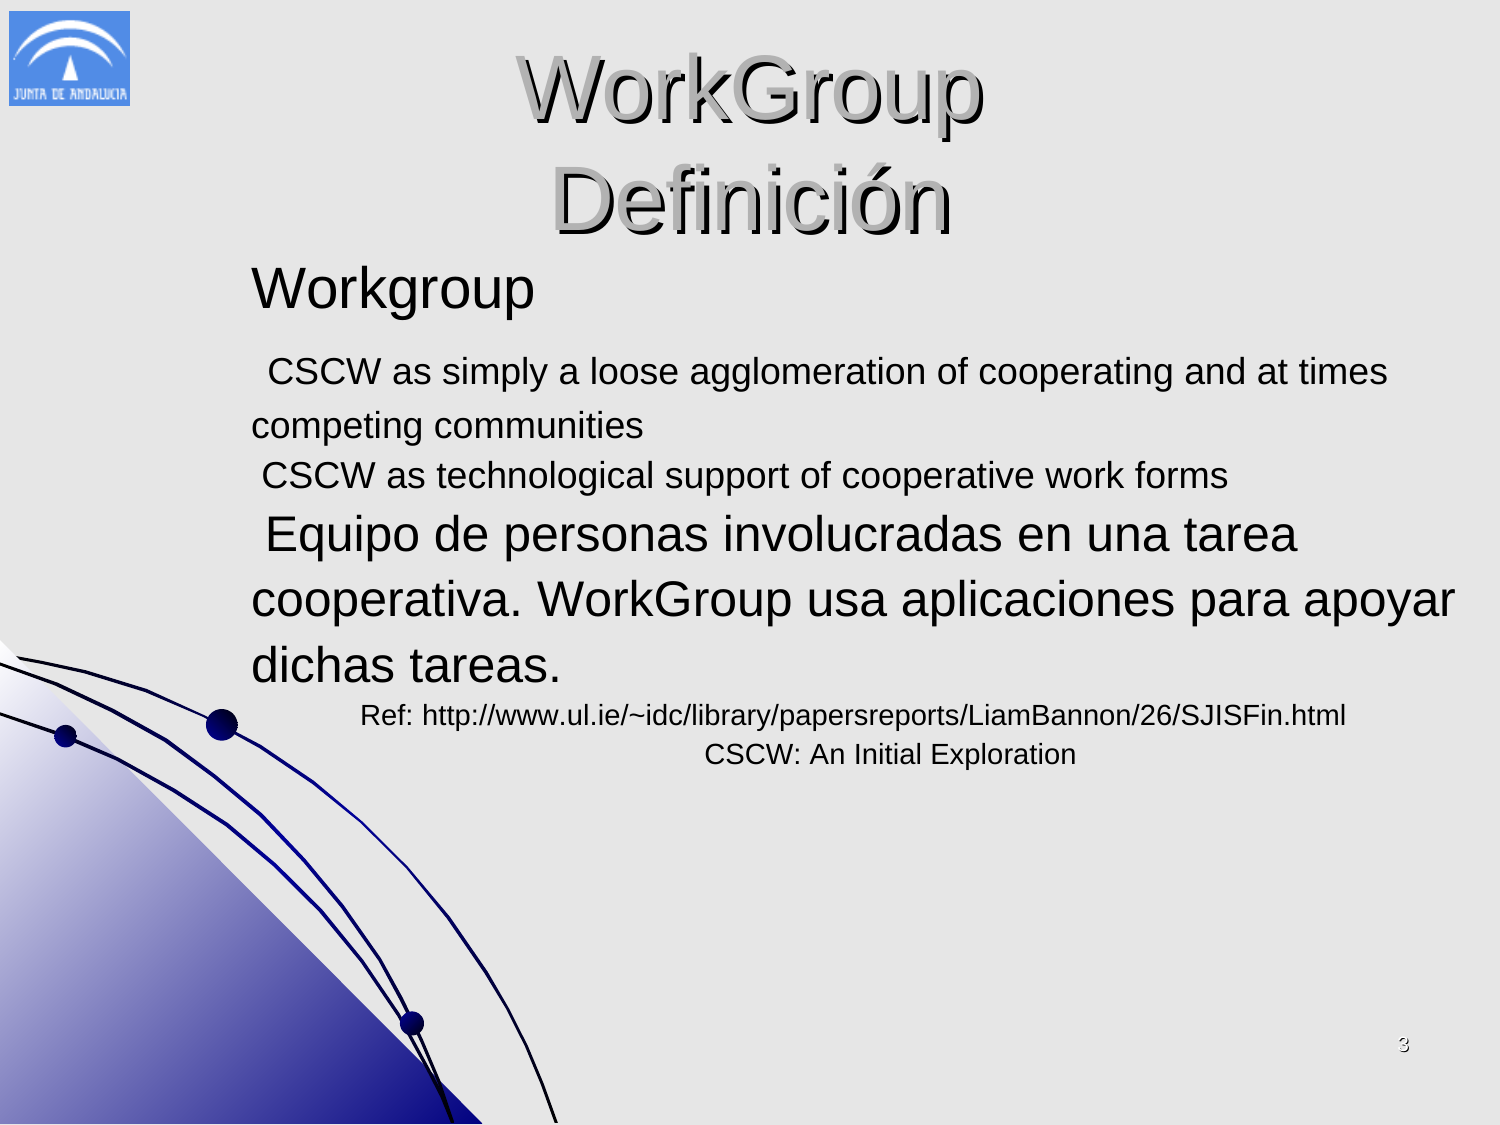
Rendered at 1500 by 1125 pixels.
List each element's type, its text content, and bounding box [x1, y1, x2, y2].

text_box Workgroup CSCW as simply a loose agglomeration of cooperating and at times competing communities CSCW as technological support of cooperative work forms Equipo de personas involucradas en una tarea cooperativa. WorkGroup usa aplicaciones para apoyar dichas tareas. Ref: http://www.ul.ie/~idc/library/papersreports/LiamBannon/26/SJISFin.html CSCW: An Initial Exploration [236, 236, 1500, 941]
title WorkGroup Definición [75, 16, 1425, 262]
picture [9, 11, 130, 106]
